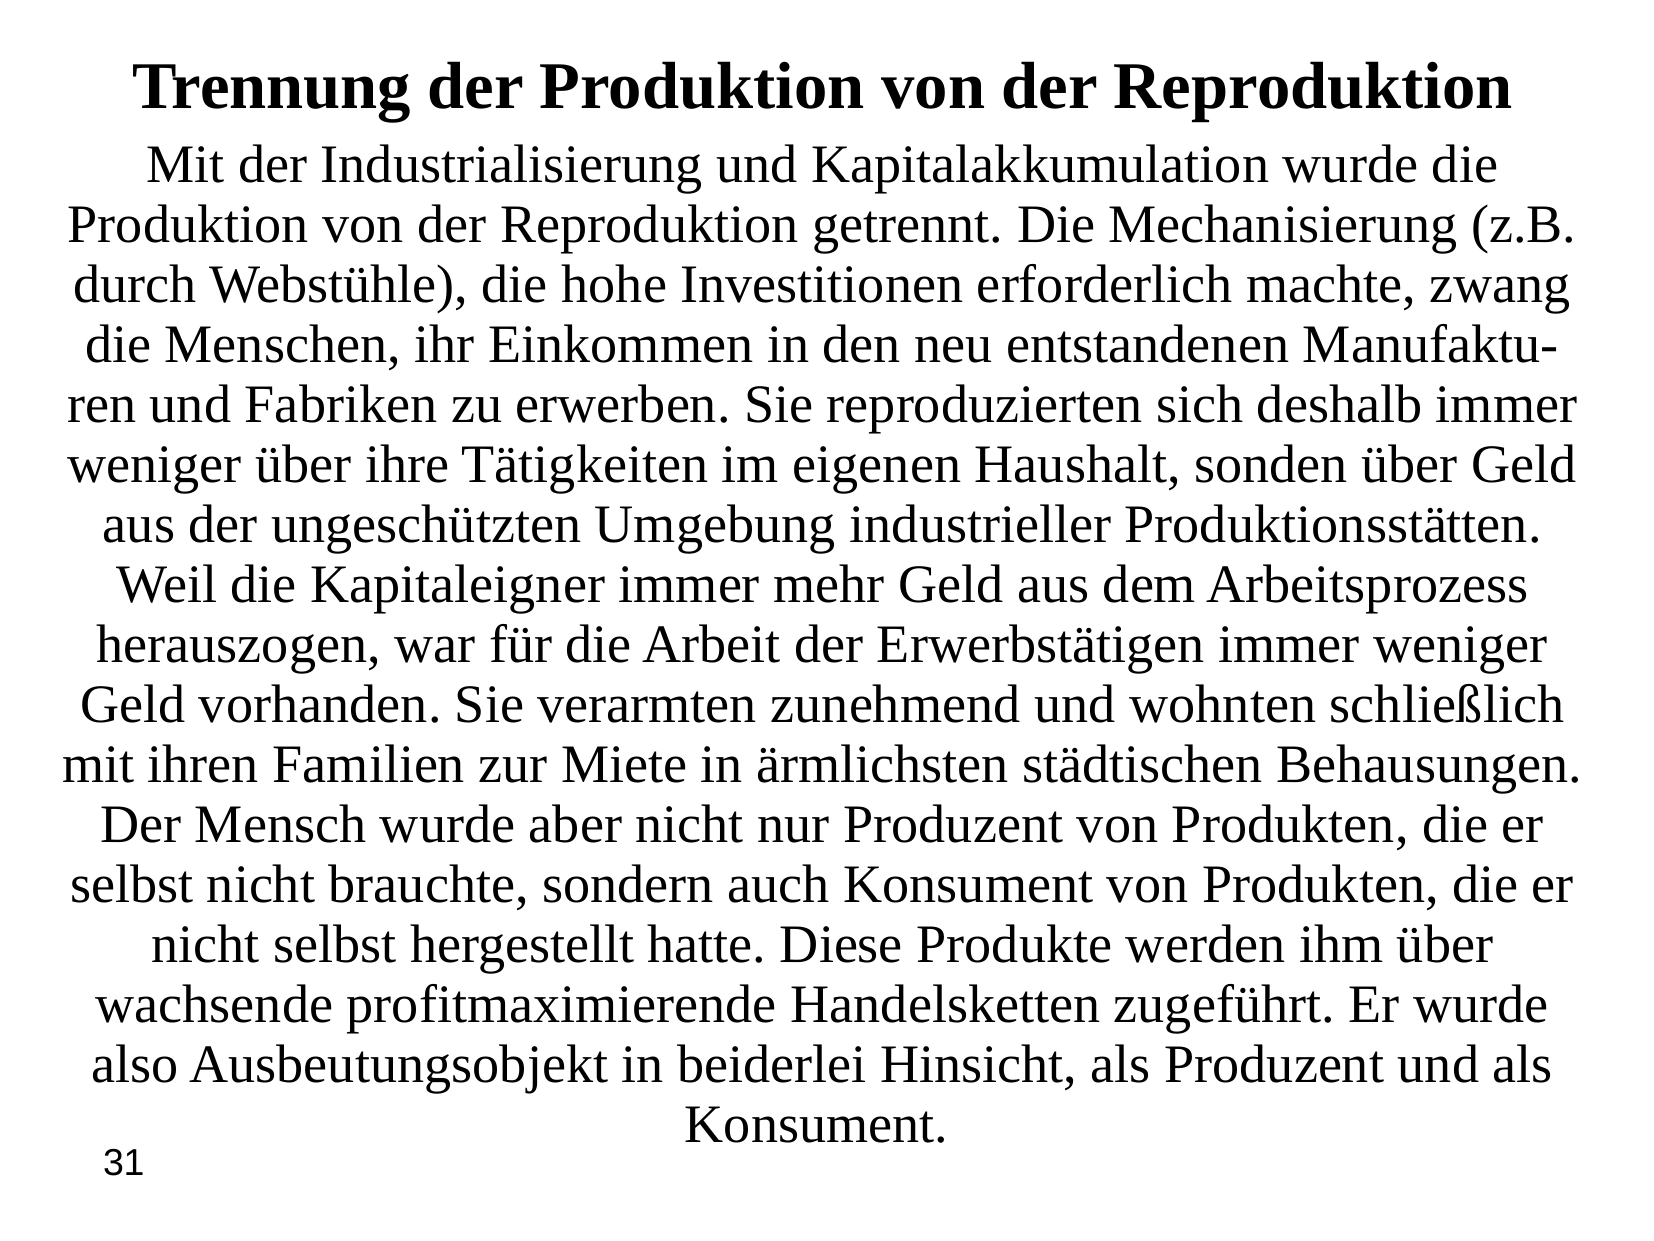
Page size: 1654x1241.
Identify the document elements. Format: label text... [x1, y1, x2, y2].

text_box <Nummer> [88, 1133, 306, 1191]
text_box Trennung der Produktion von der Reproduktion Mit der Industrialisierung und Kapitalakkumulation wurde die Produktion von der Reproduktion getrennt. Die Mechanisierung (z.B. durch Webstühle), die hohe Investitionen erforderlich machte, zwang die Menschen, ihr Einkommen in den neu entstandenen Manufaktu-ren und Fabriken zu erwerben. Sie reproduzierten sich deshalb immer weniger über ihre Tätigkeiten im eigenen Haushalt, sonden über Geld aus der ungeschützten Umgebung industrieller Produktionsstätten. Weil die Kapitaleigner immer mehr Geld aus dem Arbeitsprozess herauszogen, war für die Arbeit der Erwerbstätigen immer weniger Geld vorhanden. Sie verarmten zunehmend und wohnten schließlich mit ihren Familien zur Miete in ärmlichsten städtischen Behausungen. Der Mensch wurde aber nicht nur Produzent von Produkten, die er selbst nicht brauchte, sondern auch Konsument von Produkten, die er nicht selbst hergestellt hatte. Diese Produkte werden ihm über wachsende profitmaximierende Handelsketten zugeführt. Er wurde also Ausbeutungsobjekt in beiderlei Hinsicht, als Produzent und als Konsument. [47, 41, 1619, 1163]
